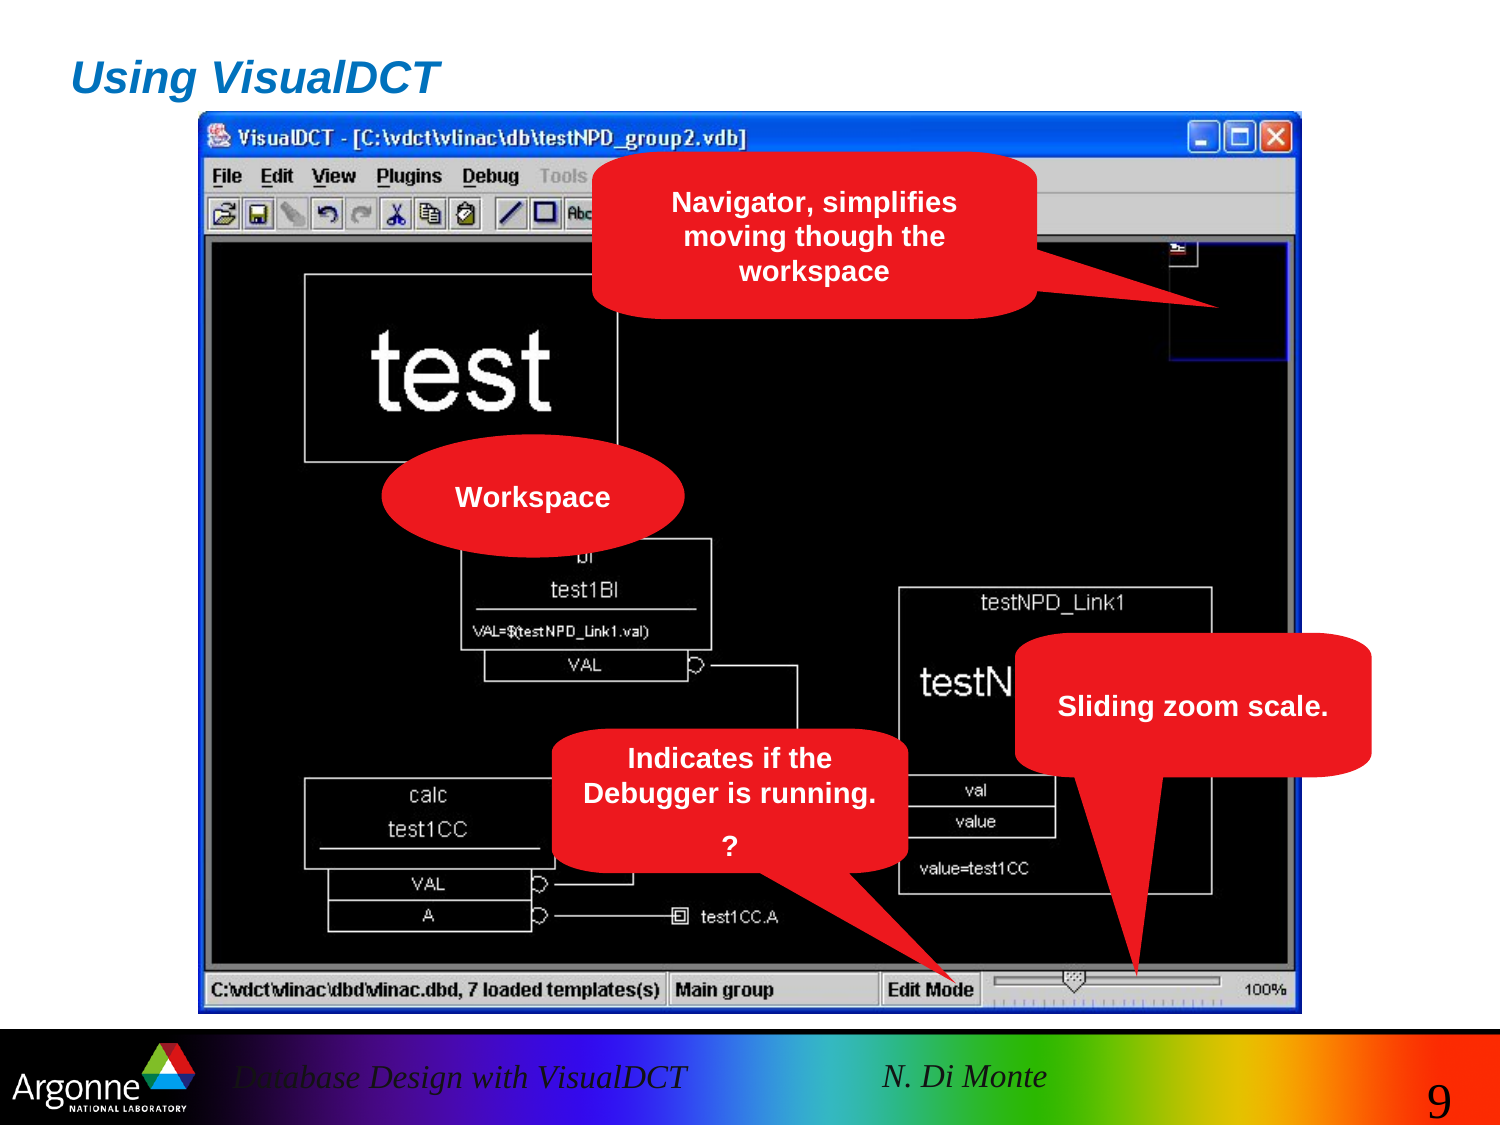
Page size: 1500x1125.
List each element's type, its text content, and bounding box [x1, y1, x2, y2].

picture [198, 112, 1302, 1014]
text_box Navigator, simplifies moving though the workspace [592, 151, 1219, 320]
picture [0, 1029, 1500, 1125]
title Using VisualDCT [55, 54, 1361, 112]
text_box Indicates if the Debugger is running. ? [551, 728, 956, 984]
text_box Sliding zoom scale. [1015, 632, 1372, 977]
text_box Workspace [383, 435, 684, 557]
